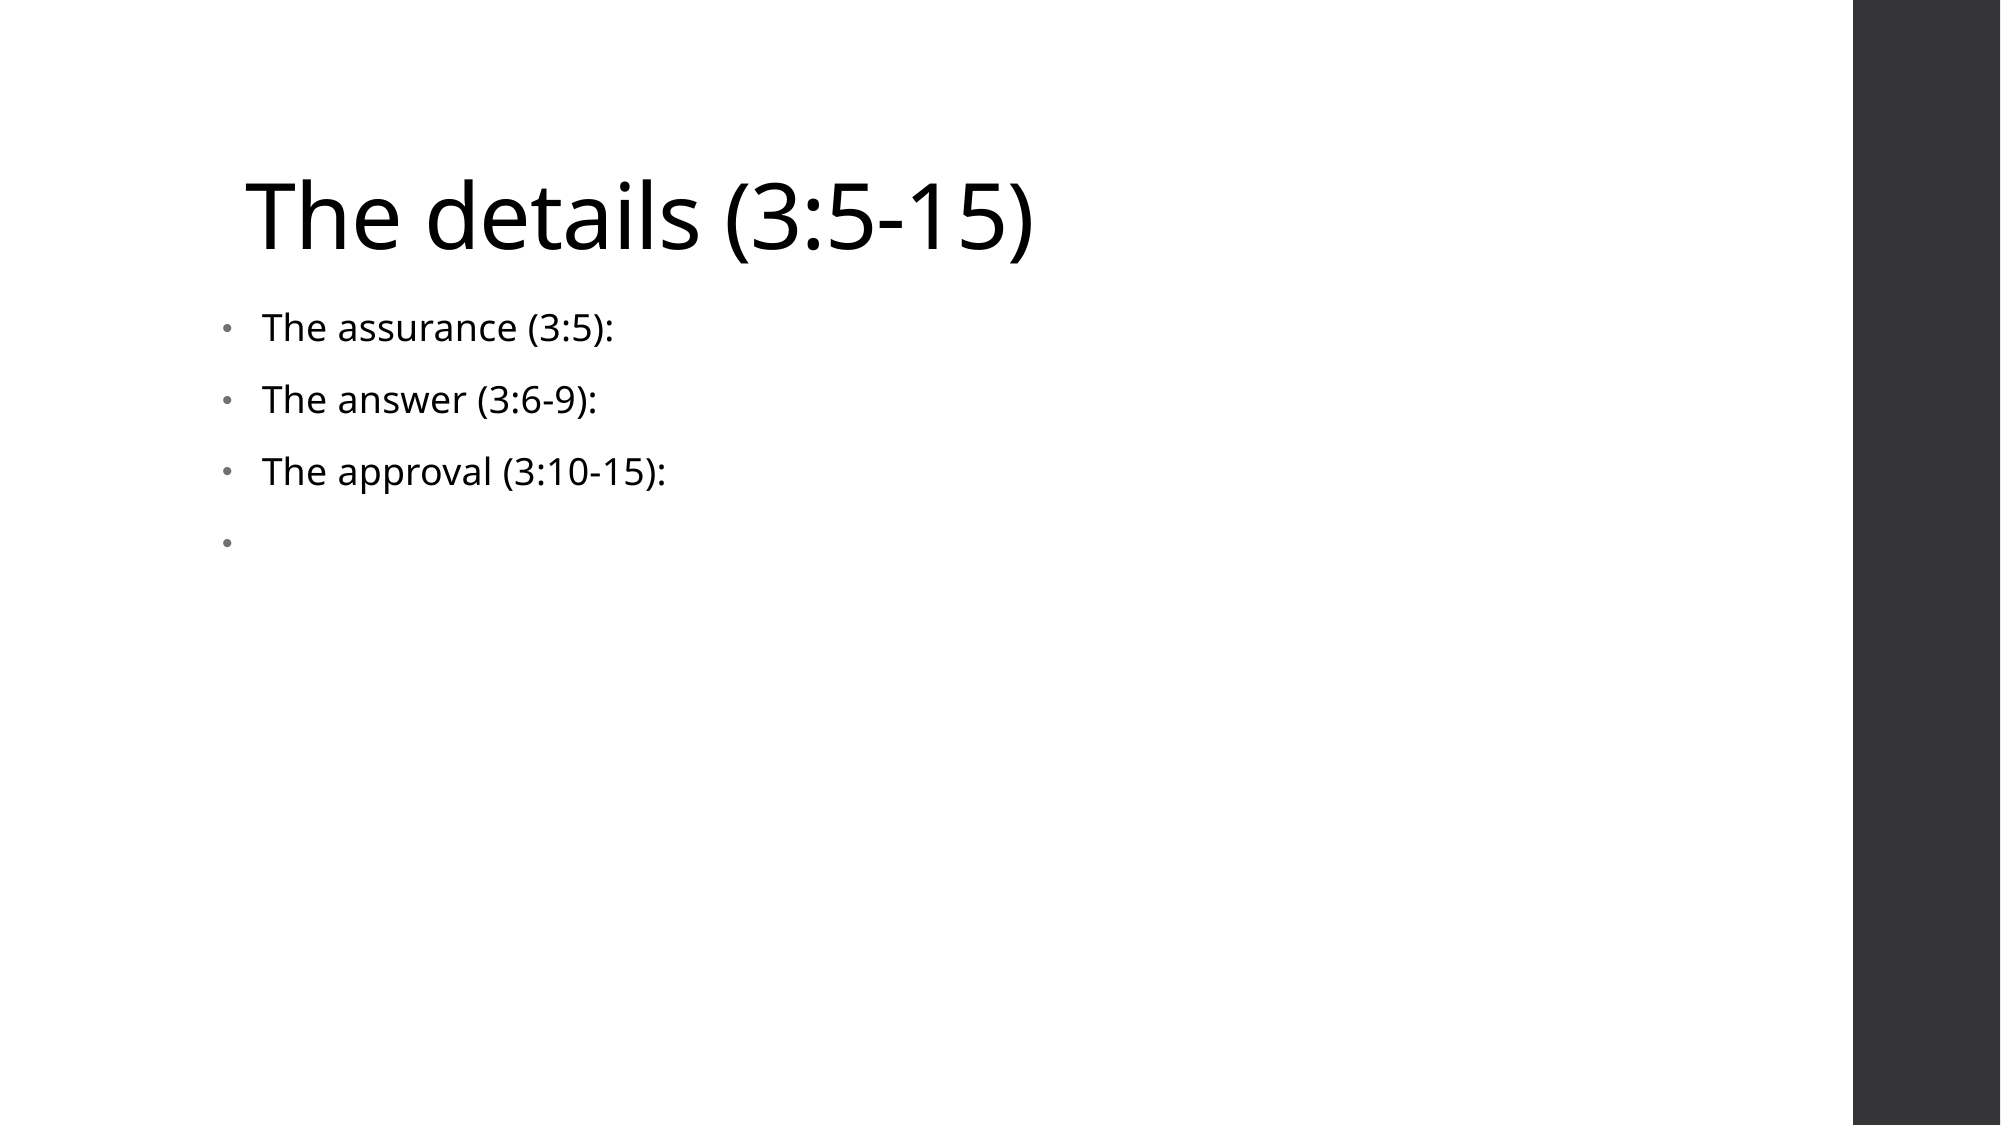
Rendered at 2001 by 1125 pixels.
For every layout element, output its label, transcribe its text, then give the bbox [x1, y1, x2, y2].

list The assurance (3:5): The answer (3:6-9): The approval (3:10-15): [206, 299, 1617, 1014]
title The details (3:5-15) [206, 60, 1797, 278]
